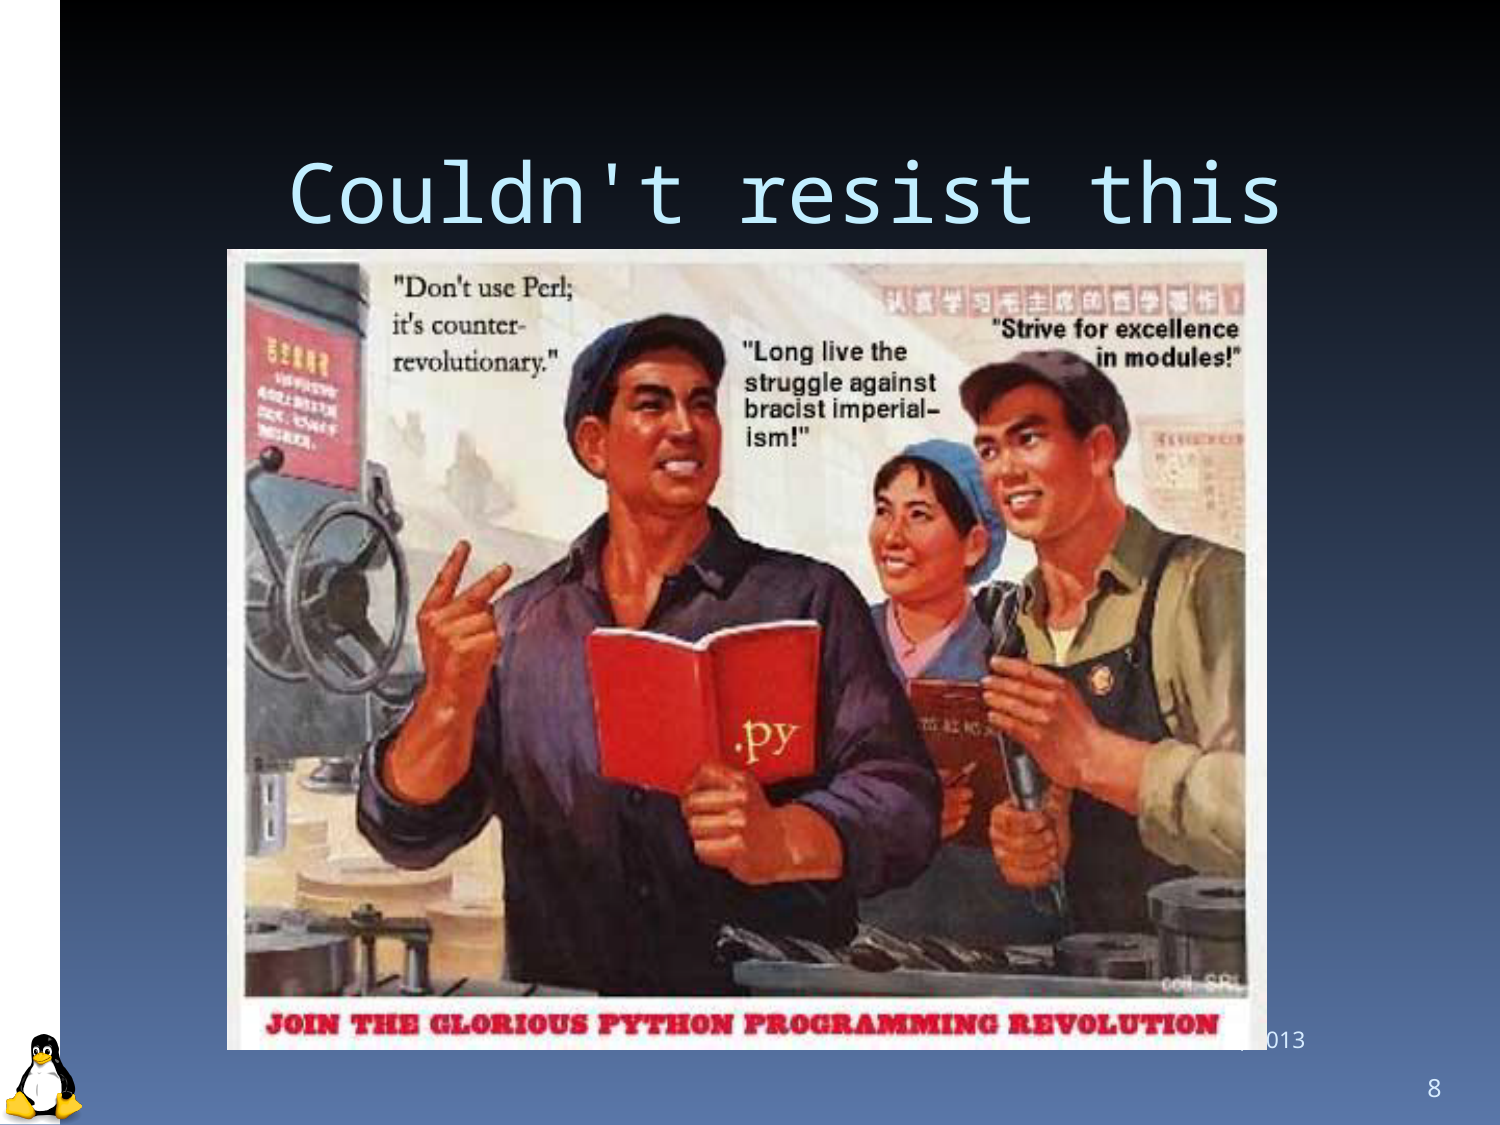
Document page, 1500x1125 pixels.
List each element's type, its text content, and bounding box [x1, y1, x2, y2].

picture [0, 1034, 82, 1125]
picture [227, 249, 1267, 1051]
title Couldn't resist this [149, 84, 1425, 300]
